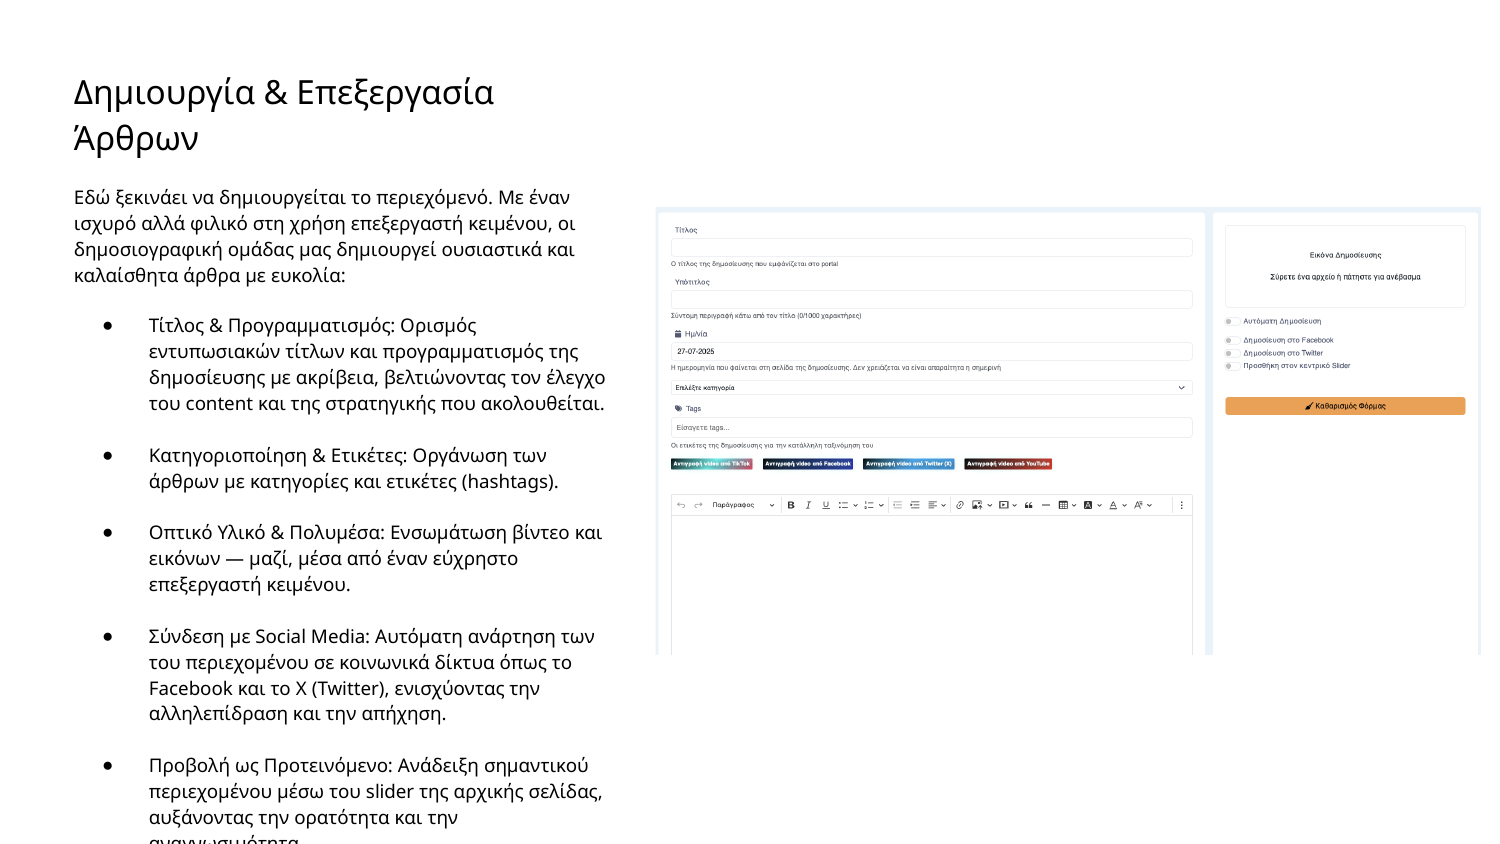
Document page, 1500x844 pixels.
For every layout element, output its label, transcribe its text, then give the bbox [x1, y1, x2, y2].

text_box Δημιουργία & Επεξεργασία Άρθρων Εδώ ξεκινάει να δημιουργείται το περιεχόμενό. Με έναν ισχυρό αλλά φιλικό στη χρήση επεξεργαστή κειμένου, οι δημοσιογραφική ομάδας μας δημιουργεί ουσιαστικά και καλαίσθητα άρθρα με ευκολία: Τίτλος & Προγραμματισμός: Ορισμός εντυπωσιακών τίτλων και προγραμματισμός της δημοσίευσης με ακρίβεια, βελτιώνοντας τον έλεγχο του content και της στρατηγικής που ακολουθείται. Κατηγοριοποίηση & Ετικέτες: Οργάνωση των άρθρων με κατηγορίες και ετικέτες (hashtags). Οπτικό Υλικό & Πολυμέσα: Ενσωμάτωση βίντεο και εικόνων — μαζί, μέσα από έναν εύχρηστο επεξεργαστή κειμένου. Σύνδεση με Social Media: Αυτόματη ανάρτηση των του περιεχομένου σε κοινωνικά δίκτυα όπως το Facebook και το X (Twitter), ενισχύοντας την αλληλεπίδραση και την απήχηση. Προβολή ως Προτεινόμενο: Ανάδειξη σημαντικού περιεχομένου μέσω του slider της αρχικής σελίδας, αυξάνοντας την ορατότητα και την αναγνωσιμότητα. [58, 50, 625, 844]
picture [655, 207, 1481, 655]
